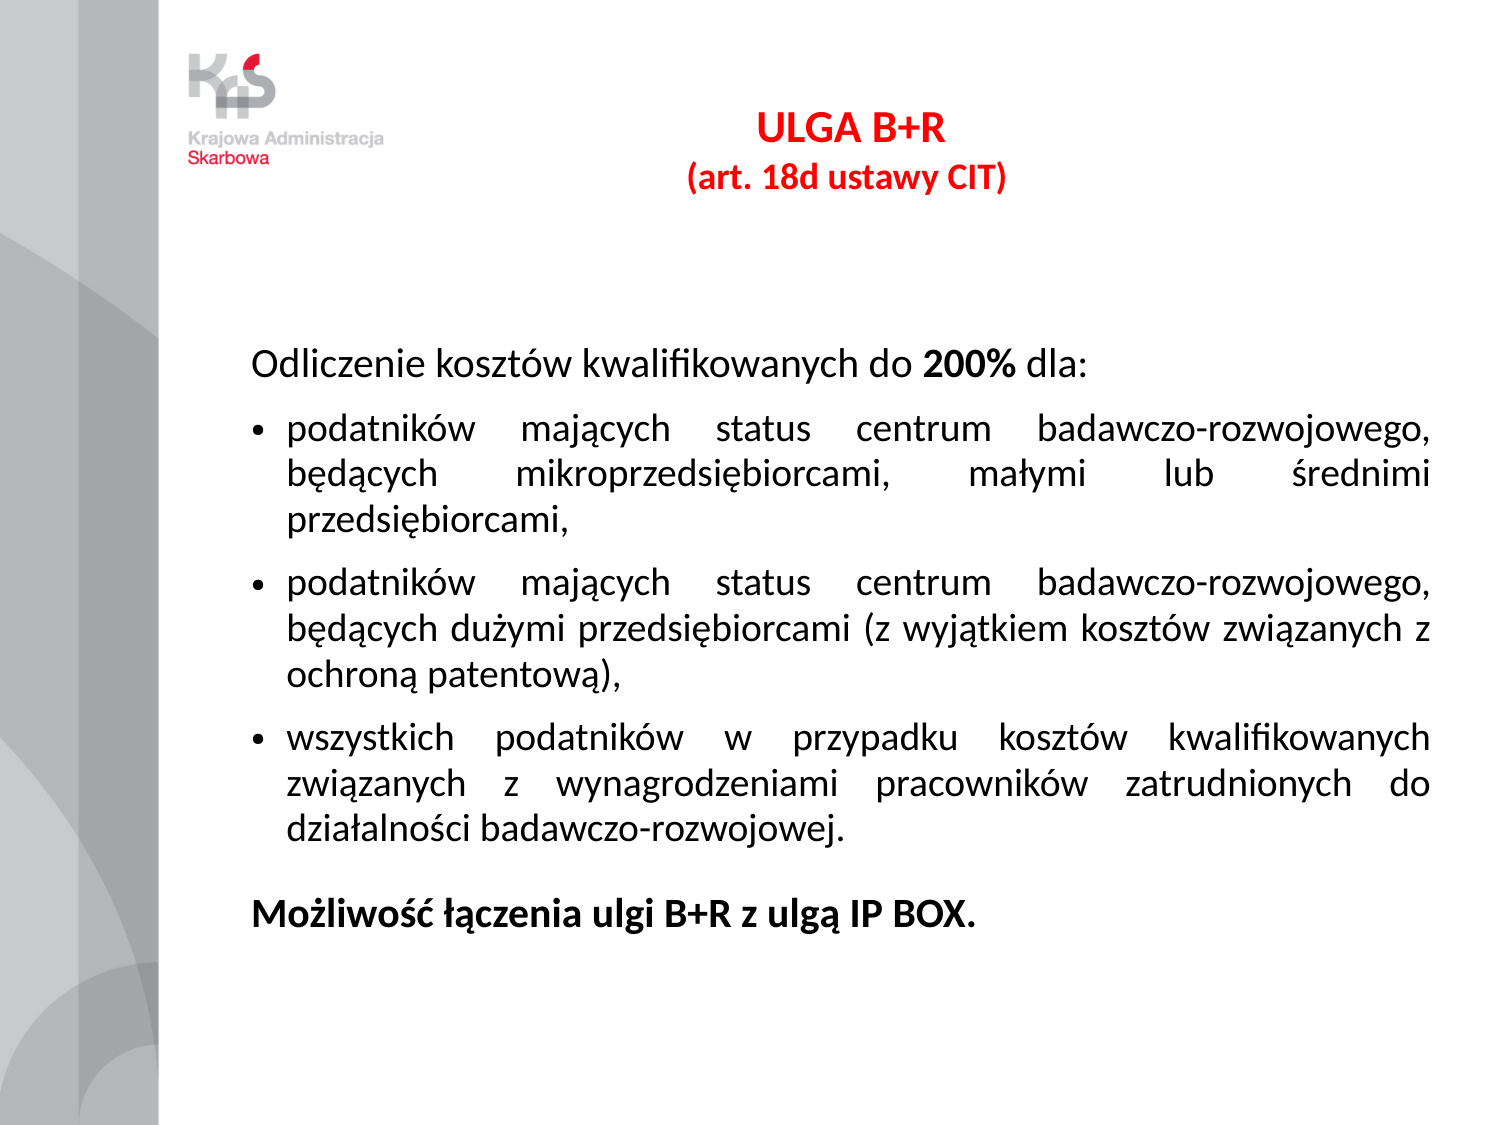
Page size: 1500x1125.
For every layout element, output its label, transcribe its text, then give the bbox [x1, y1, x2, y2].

text_box Odliczenie kosztów kwalifikowanych do 200% dla: podatników mających status centrum badawczo-rozwojowego, będących mikroprzedsiębiorcami, małymi lub średnimi przedsiębiorcami, podatników mających status centrum badawczo-rozwojowego, będących dużymi przedsiębiorcami (z wyjątkiem kosztów związanych z ochroną patentową), wszystkich podatników w przypadku kosztów kwalifikowanych związanych z wynagrodzeniami pracowników zatrudnionych do działalności badawczo-rozwojowej. Możliwość łączenia ulgi B+R z ulgą IP BOX. [236, 332, 1447, 946]
title ULGA B+R (art. 18d ustawy CIT) [354, 88, 1349, 205]
picture [0, 0, 1500, 1125]
